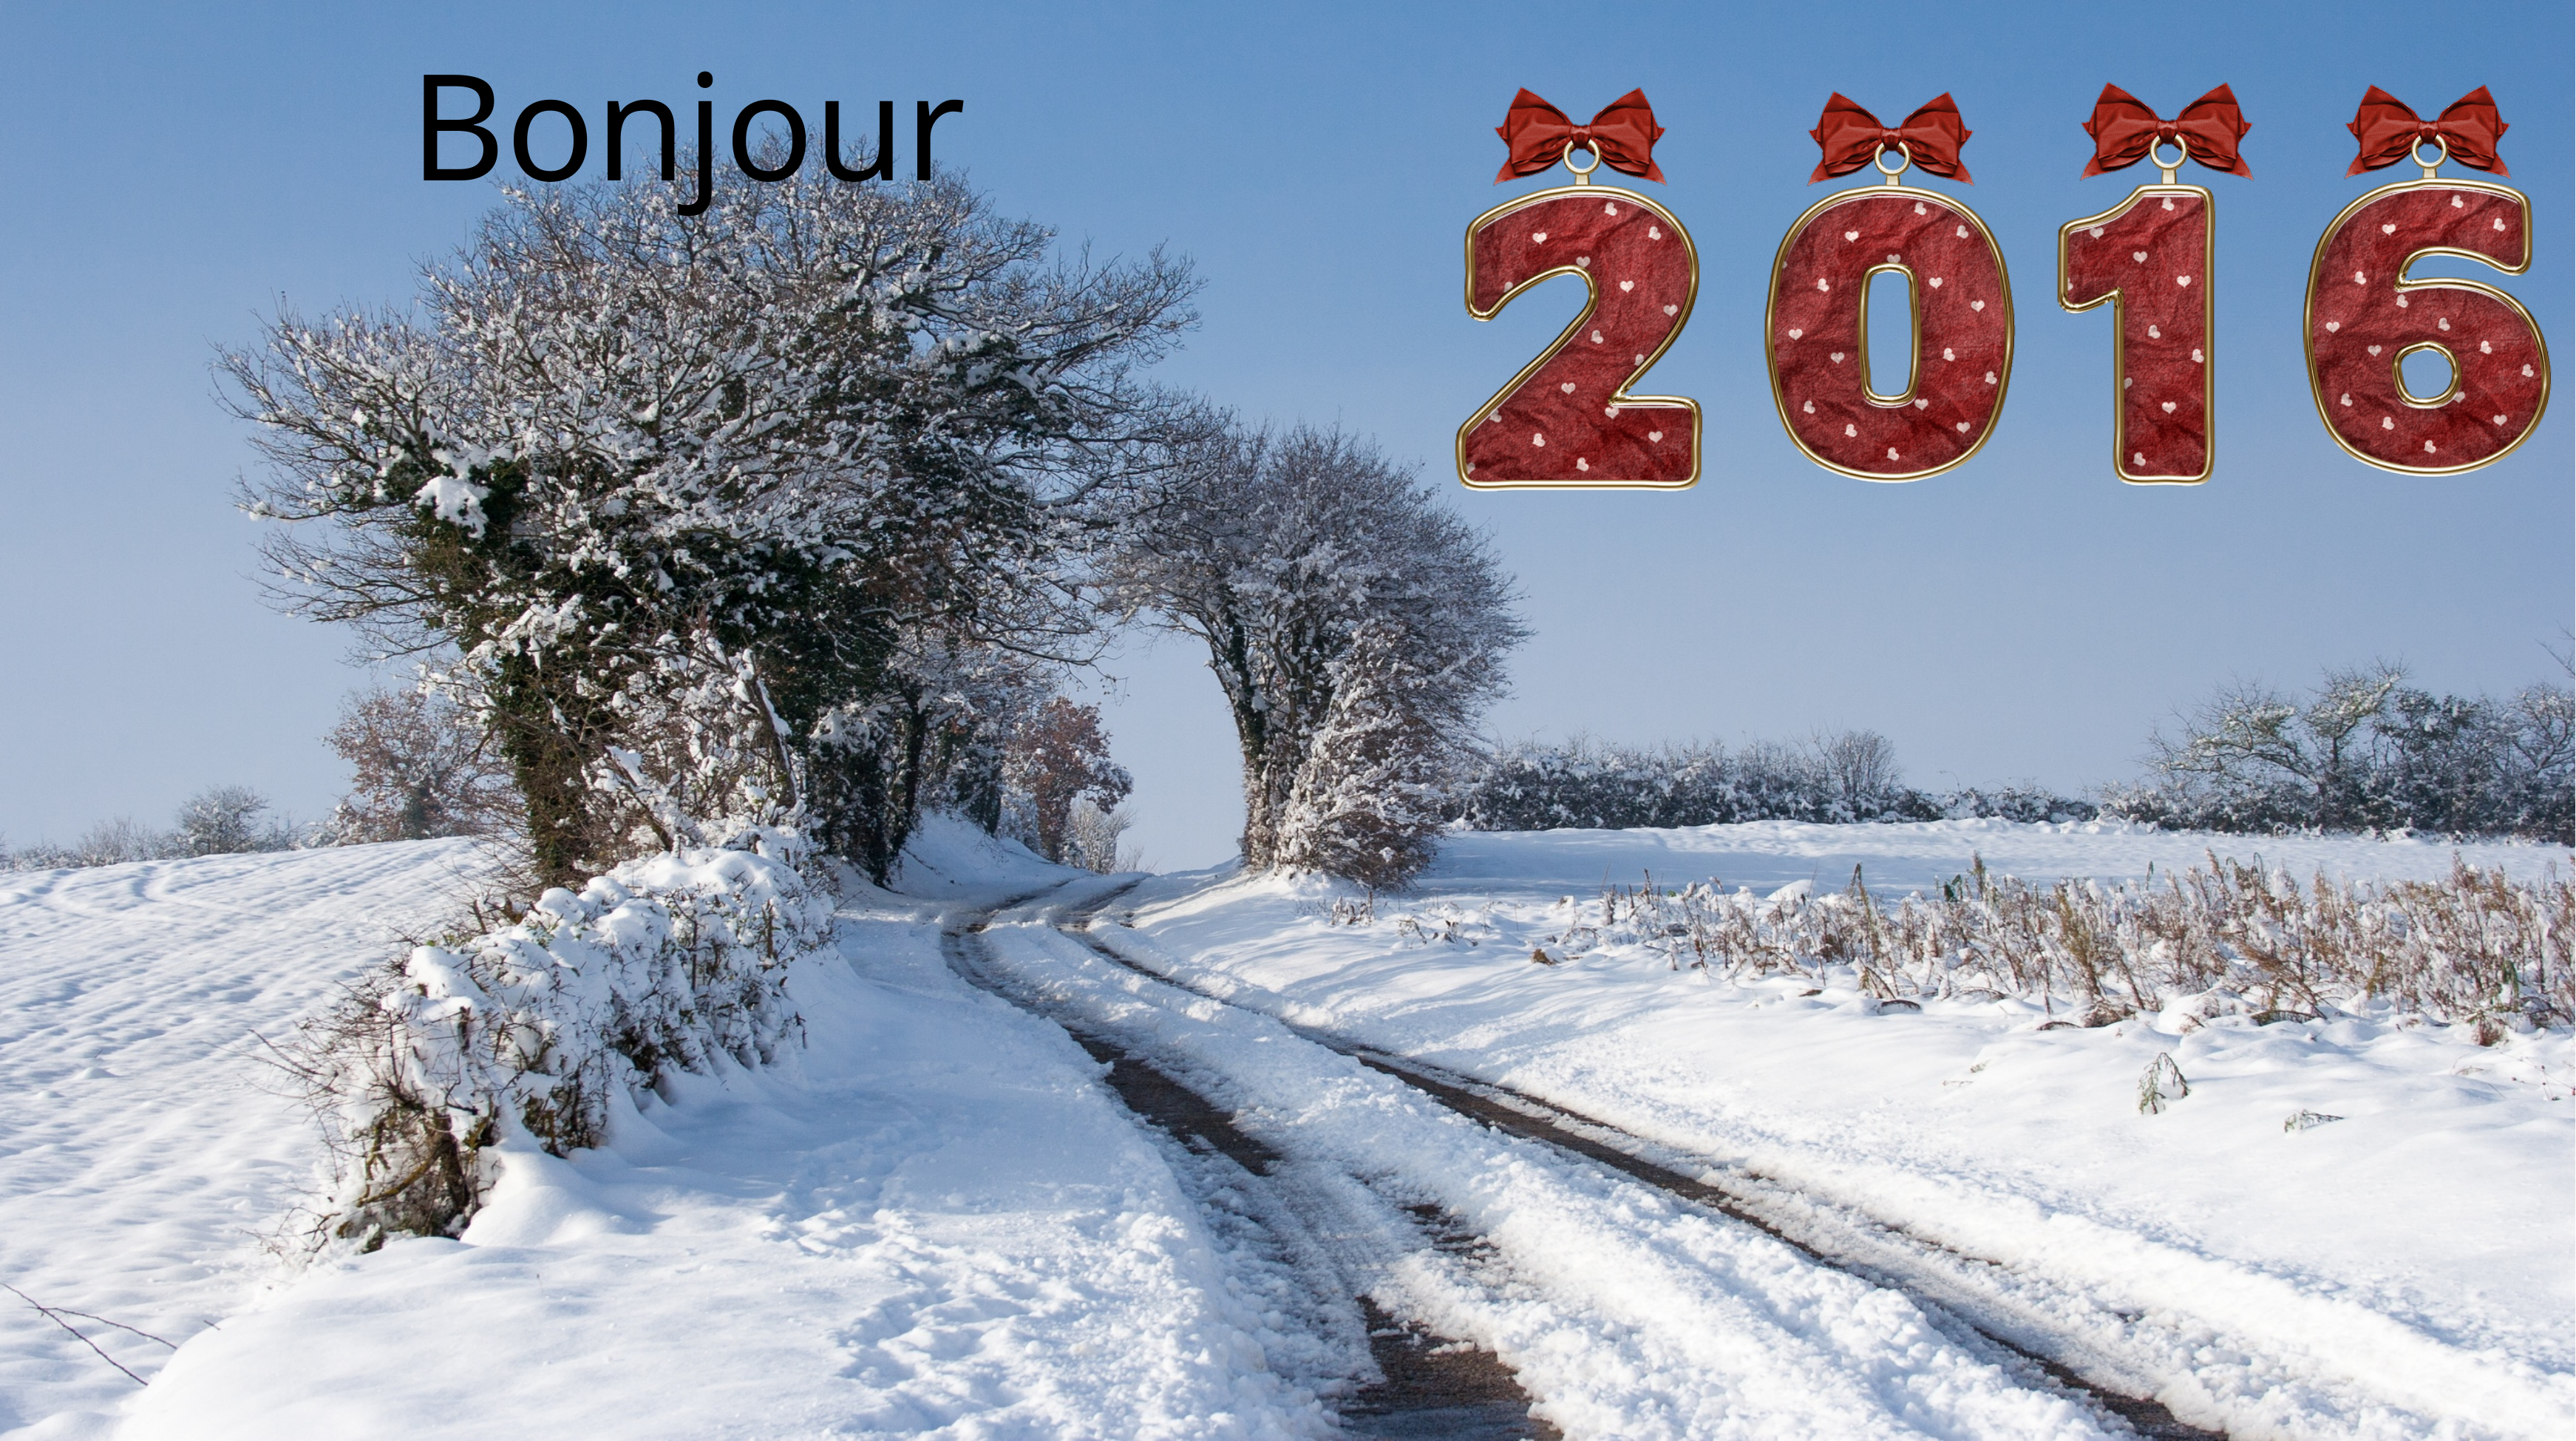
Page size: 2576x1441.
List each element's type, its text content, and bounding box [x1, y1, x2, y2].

text_box Bonjour [398, 17, 1087, 219]
picture [0, 0, 2576, 1441]
